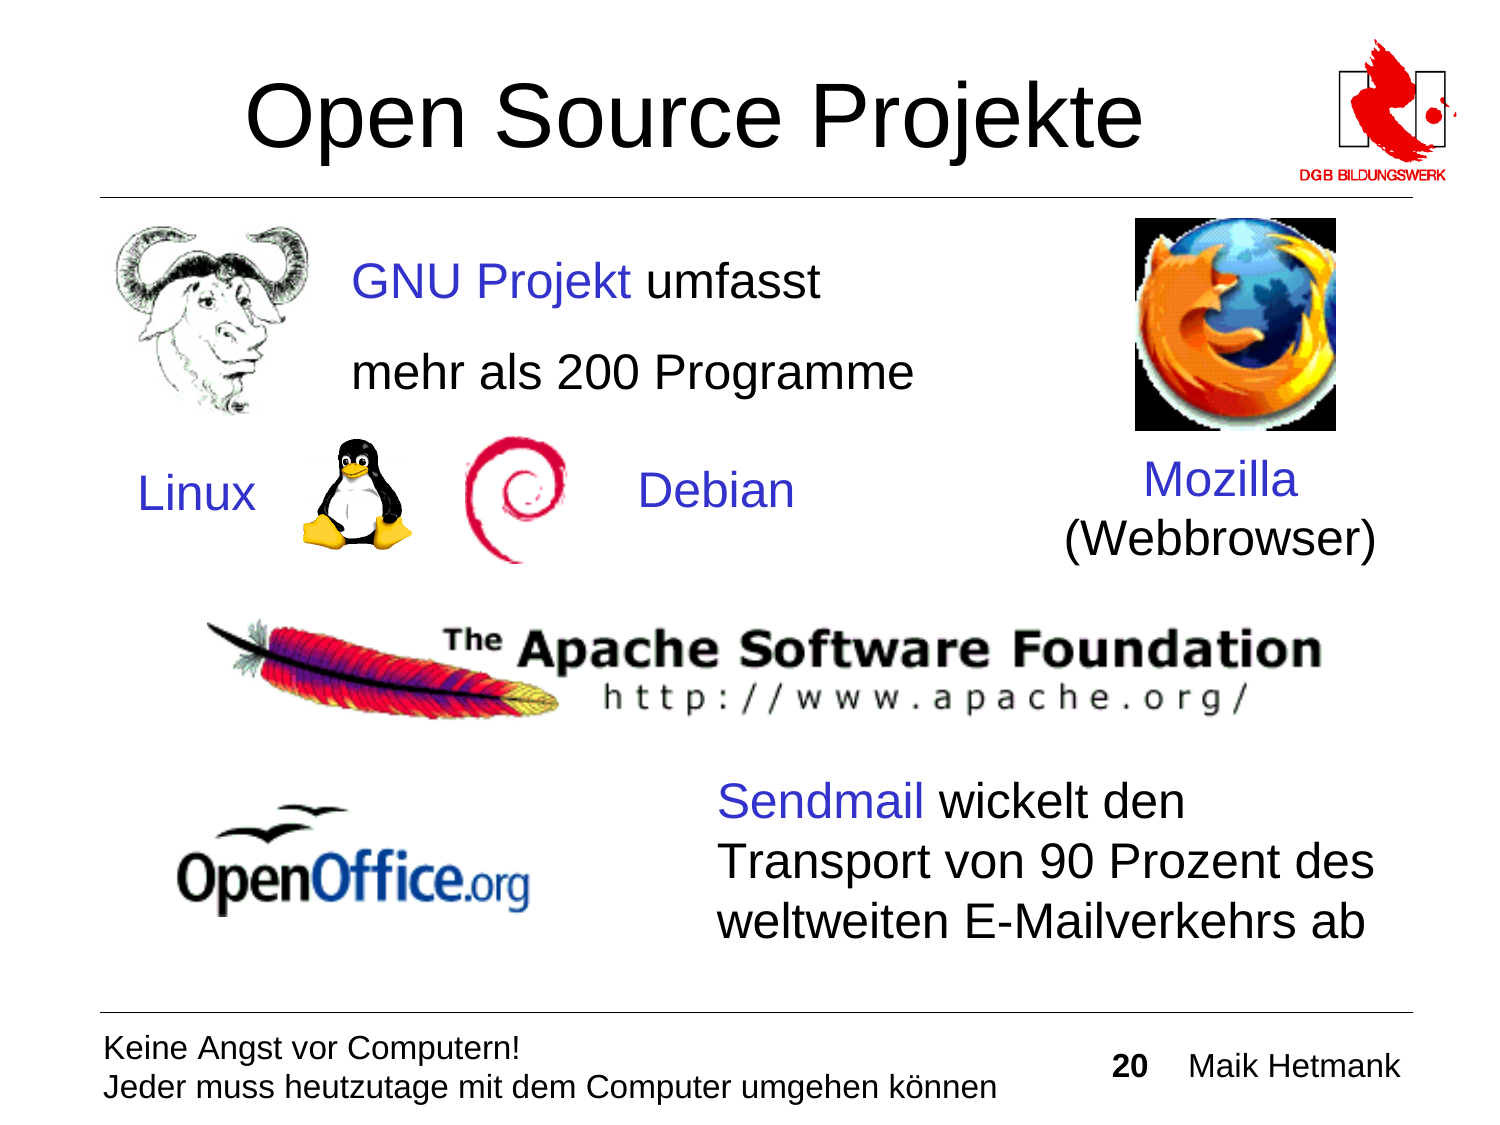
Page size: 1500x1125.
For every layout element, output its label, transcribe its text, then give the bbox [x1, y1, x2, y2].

picture [1135, 218, 1336, 431]
picture [107, 222, 313, 417]
picture [465, 436, 570, 564]
text_box Mozilla (Webbrowser) [1048, 439, 1421, 571]
picture [207, 617, 1326, 724]
text_box Sendmail wickelt den Transport von 90 Prozent des weltweiten E-Mailverkehrs ab [702, 762, 1427, 953]
picture [1299, 37, 1457, 181]
title Open Source Projekte [87, 49, 1305, 175]
chart [302, 437, 412, 551]
picture [155, 795, 572, 917]
text_box Linux [122, 454, 287, 546]
text_box Debian [622, 450, 856, 549]
text_box GNU Projekt umfasst mehr als 200 Programme [336, 241, 981, 416]
